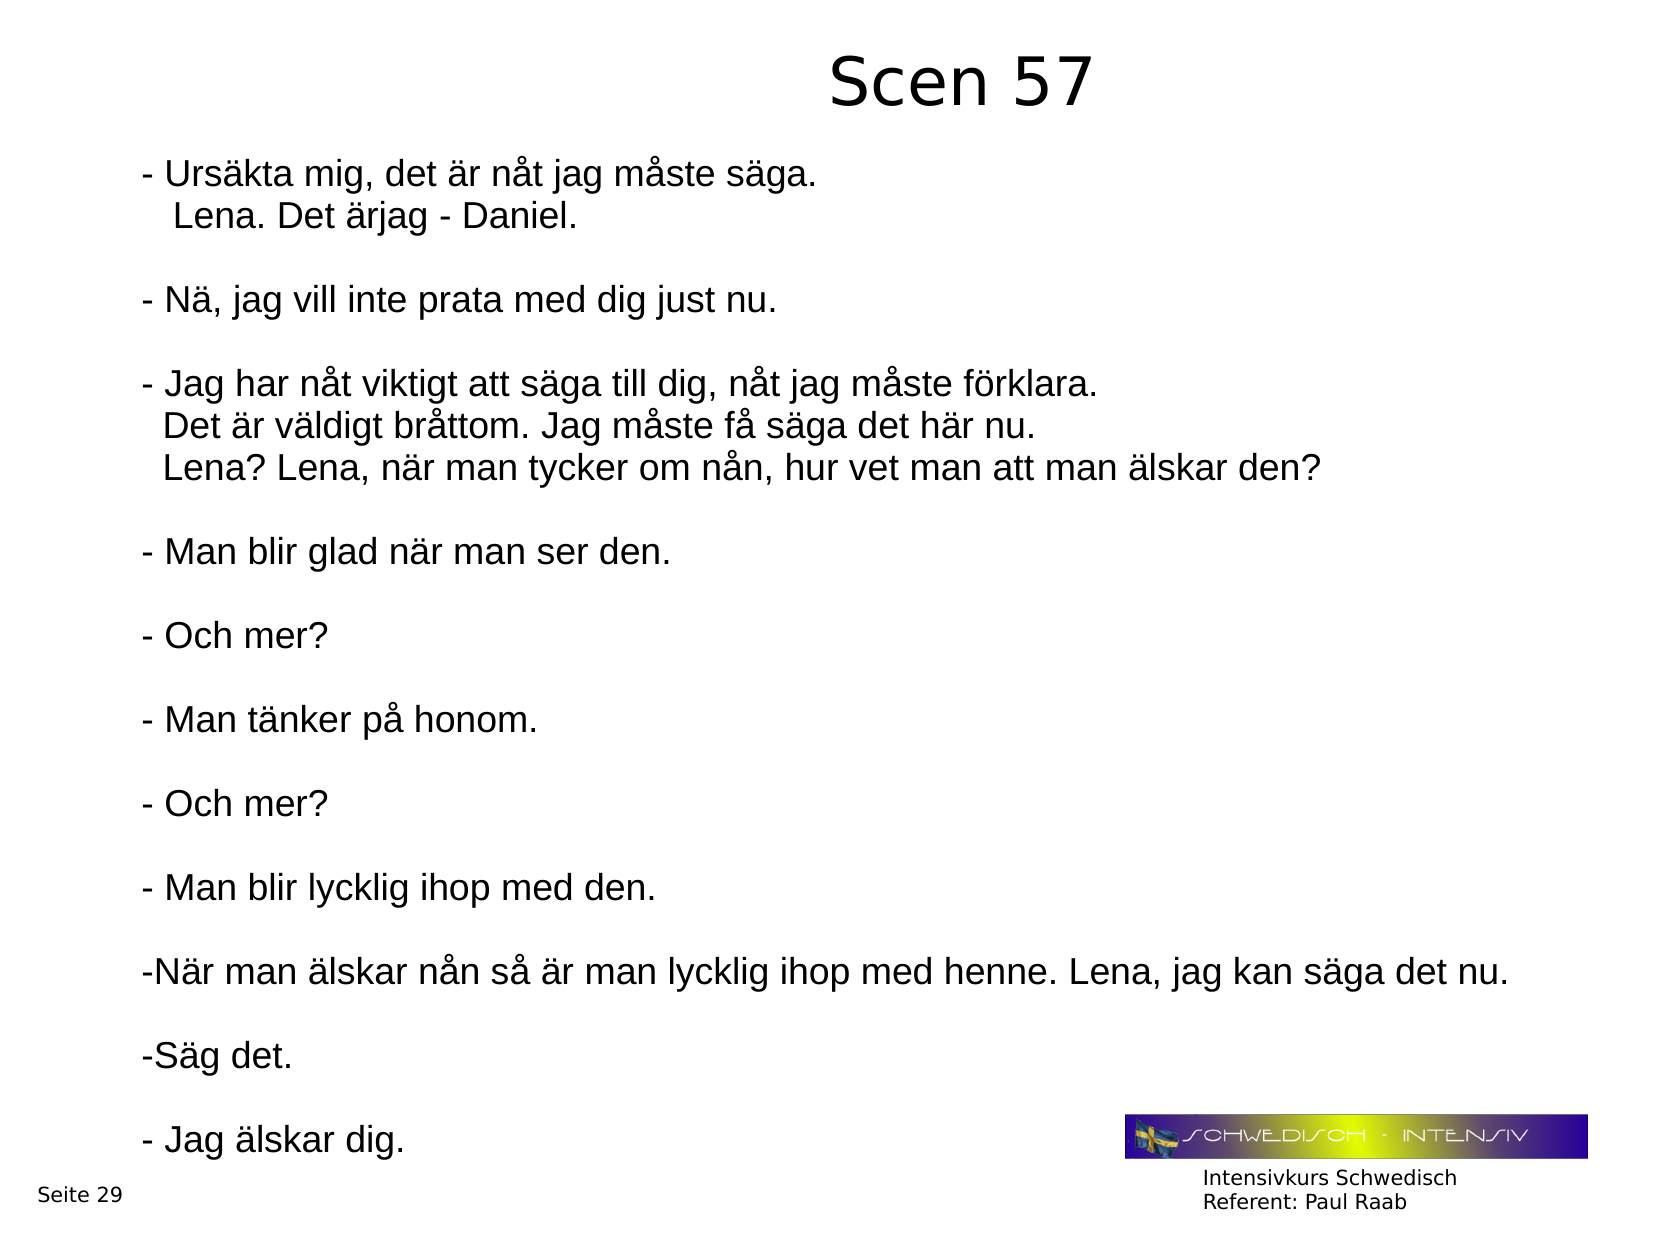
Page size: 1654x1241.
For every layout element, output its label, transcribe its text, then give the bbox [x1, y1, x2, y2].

picture [1536, 1114, 1588, 1159]
text_box - Ursäkta mig, det är nåt jag måste säga. Lena. Det ärjag - Daniel. - Nä, jag vill inte prata med dig just nu. - Jag har nåt viktigt att säga till dig, nåt jag måste förklara. Det är väldigt bråttom. Jag måste få säga det här nu. Lena? Lena, när man tycker om nån, hur vet man att man älskar den? - Man blir glad när man ser den. - Och mer? - Man tänker på honom. - Och mer? - Man blir lycklig ihop med den. -När man älskar nån så är man lycklig ihop med henne. Lena, jag kan säga det nu. -Säg det. - Jag älskar dig. [126, 144, 1536, 1168]
text_box Scen 57 [792, 36, 1128, 130]
